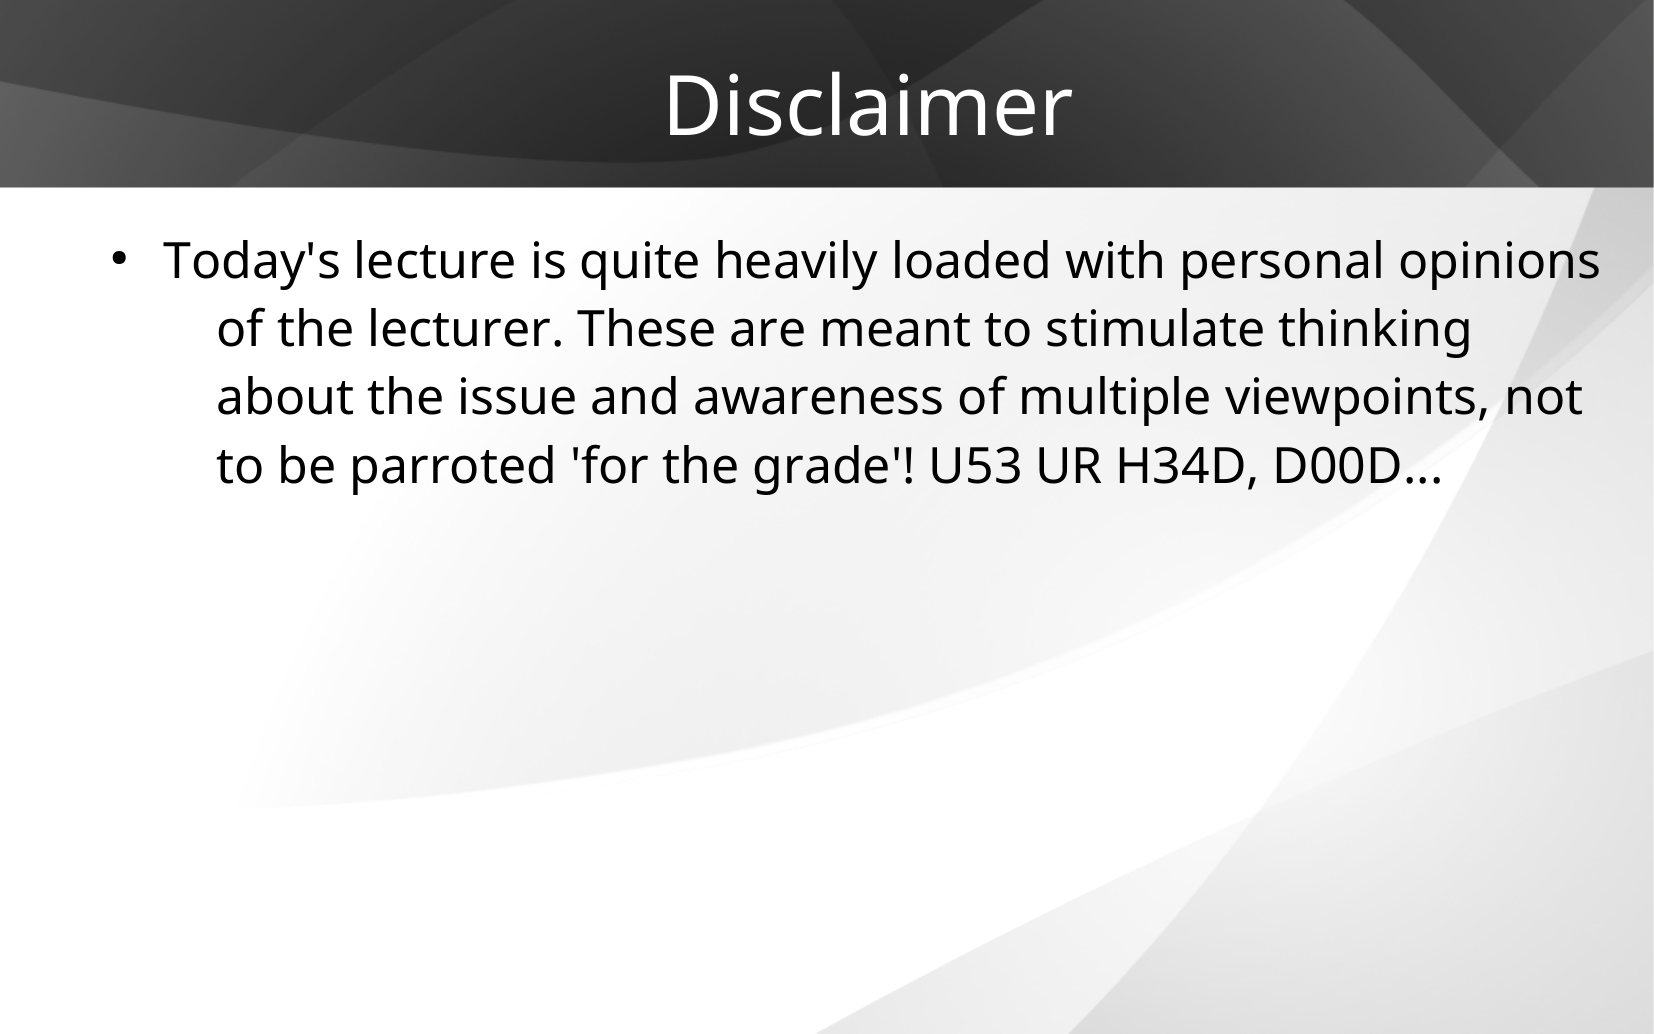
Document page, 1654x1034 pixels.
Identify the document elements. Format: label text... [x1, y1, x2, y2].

picture [0, 0, 1654, 1034]
title Disclaimer [124, 0, 1613, 208]
list Today's lecture is quite heavily loaded with personal opinions of the lecturer. These are meant to stimulate thinking about the issue and awareness of multiple viewpoints, not to be parroted 'for the grade'! U53 UR H34D, D00D... [75, 225, 1613, 1013]
